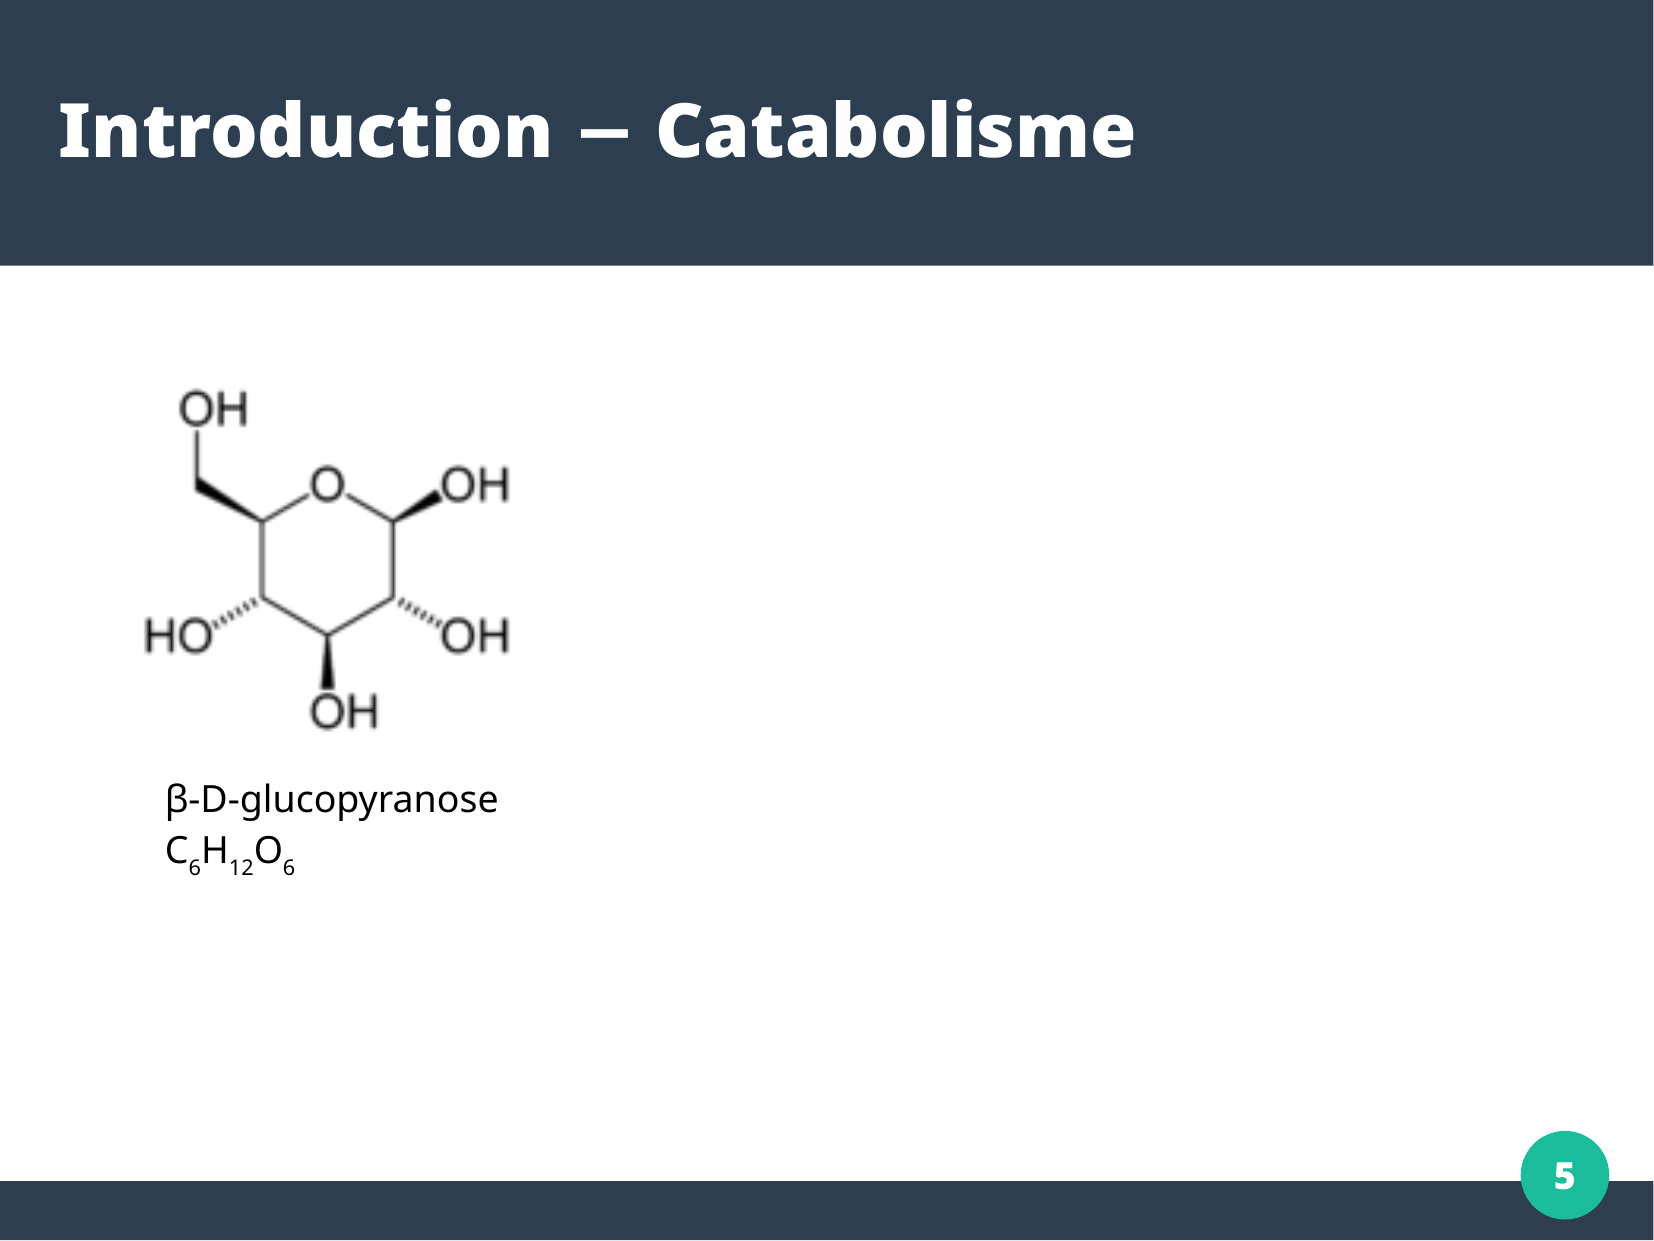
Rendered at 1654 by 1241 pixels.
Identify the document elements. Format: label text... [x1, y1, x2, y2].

title Introduction − Catabolisme [59, 49, 1595, 207]
picture [130, 374, 526, 748]
text_box β-D-glucopyranose C6H12O6 [150, 765, 556, 876]
